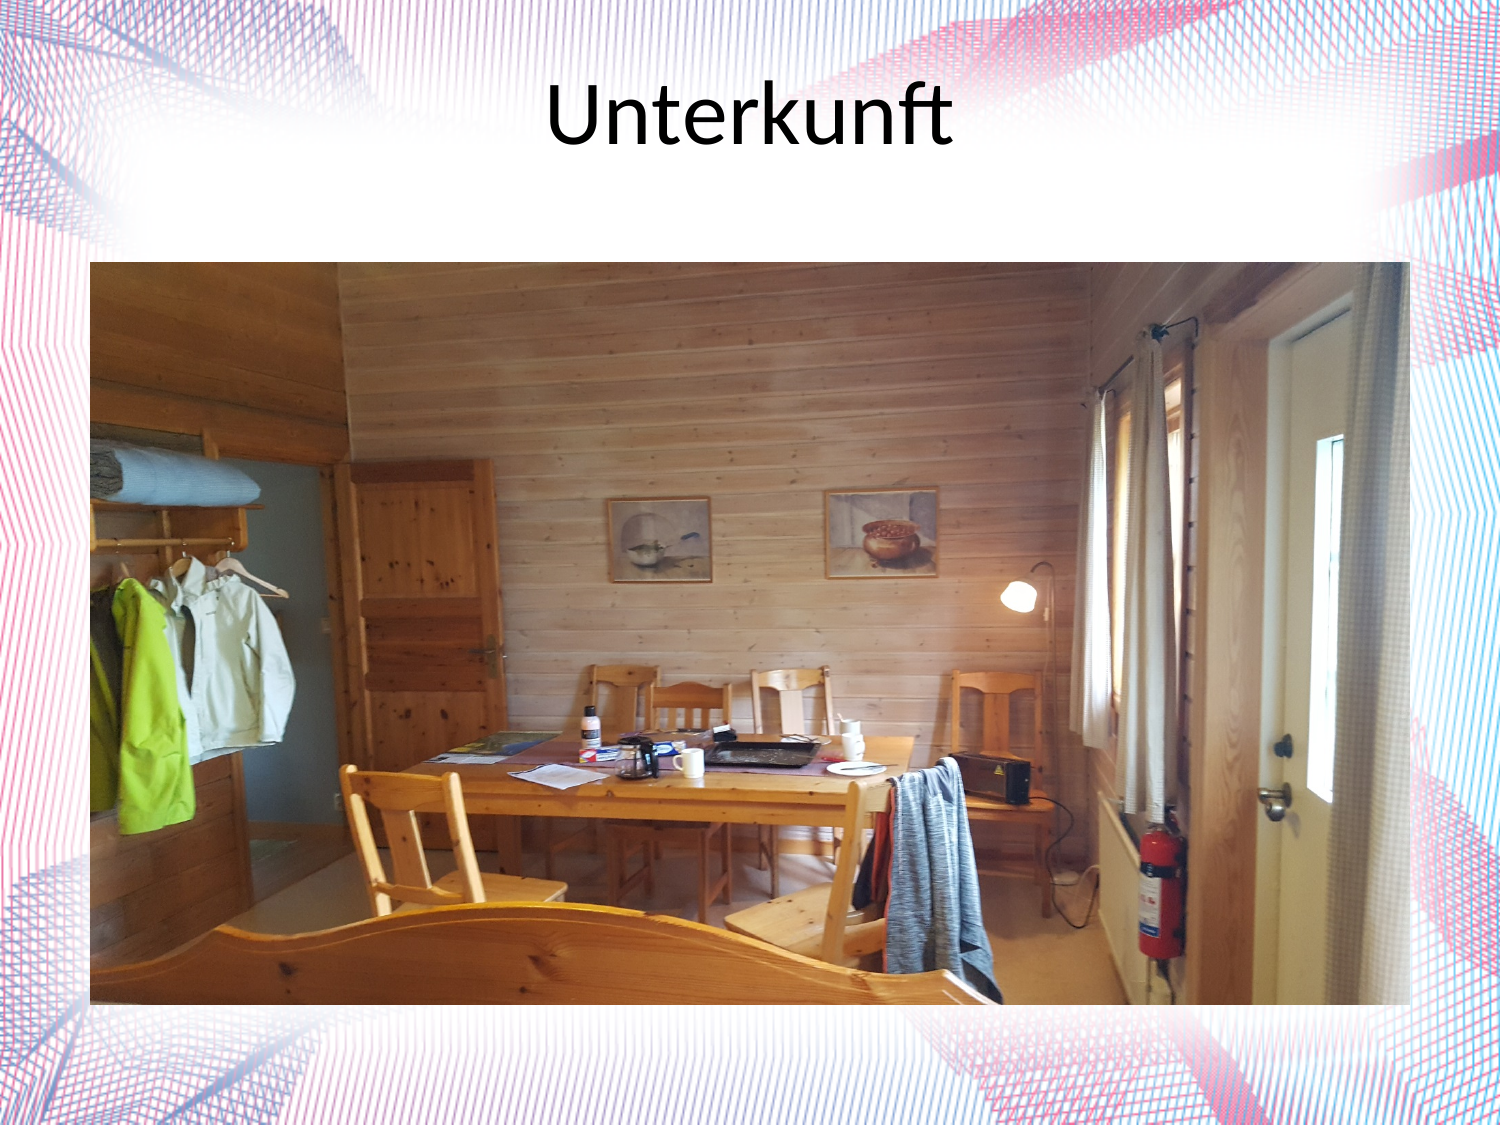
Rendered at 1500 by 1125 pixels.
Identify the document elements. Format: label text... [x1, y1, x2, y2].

picture [90, 262, 1410, 1005]
title Unterkunft [75, 45, 1425, 233]
